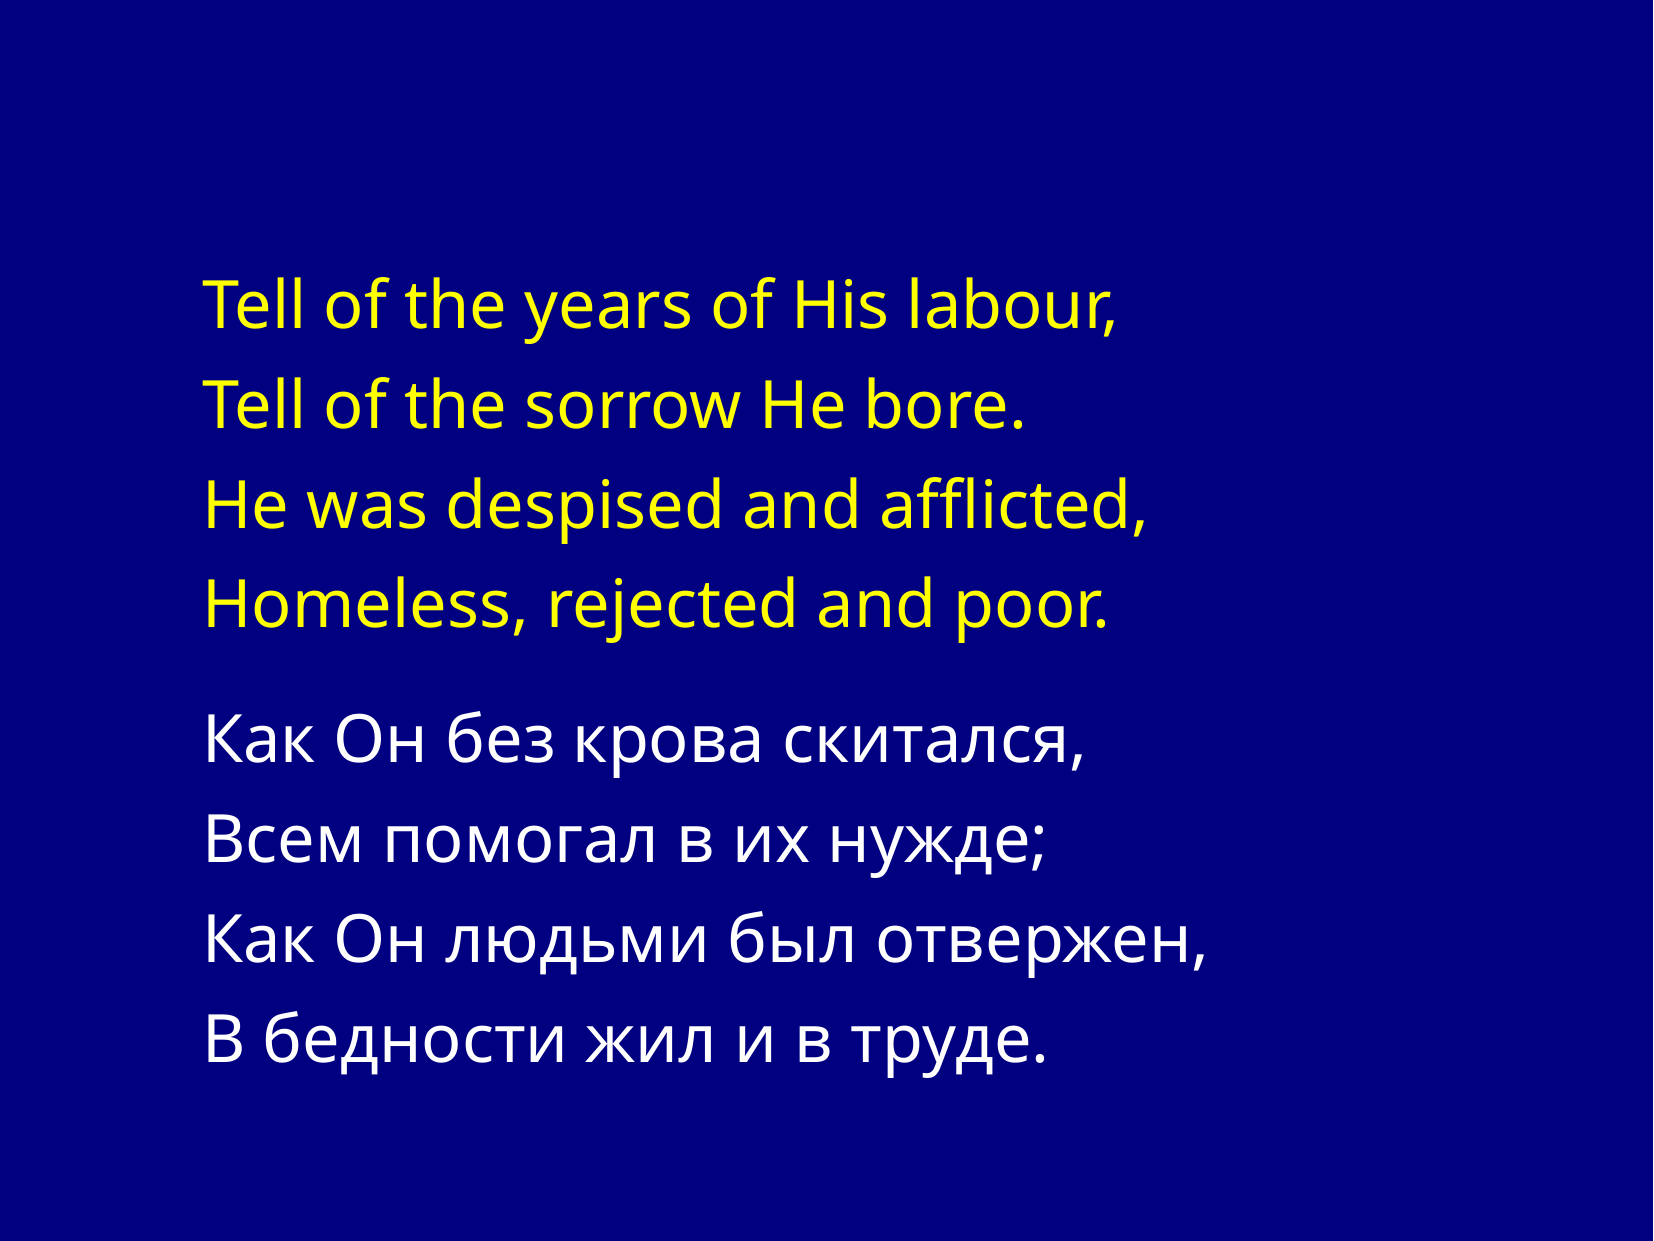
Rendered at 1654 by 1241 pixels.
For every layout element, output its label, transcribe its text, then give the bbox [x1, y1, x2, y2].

text_box Tell of the years of His labour, Tell of the sorrow He bore. He was despised and afflicted, Homeless, rejected and poor. [75, 150, 1576, 638]
text_box Как Он без крова скитался, Всем помогал в их нужде; Как Он людьми был отвержен, В бедности жил и в труде. [75, 675, 1576, 1163]
